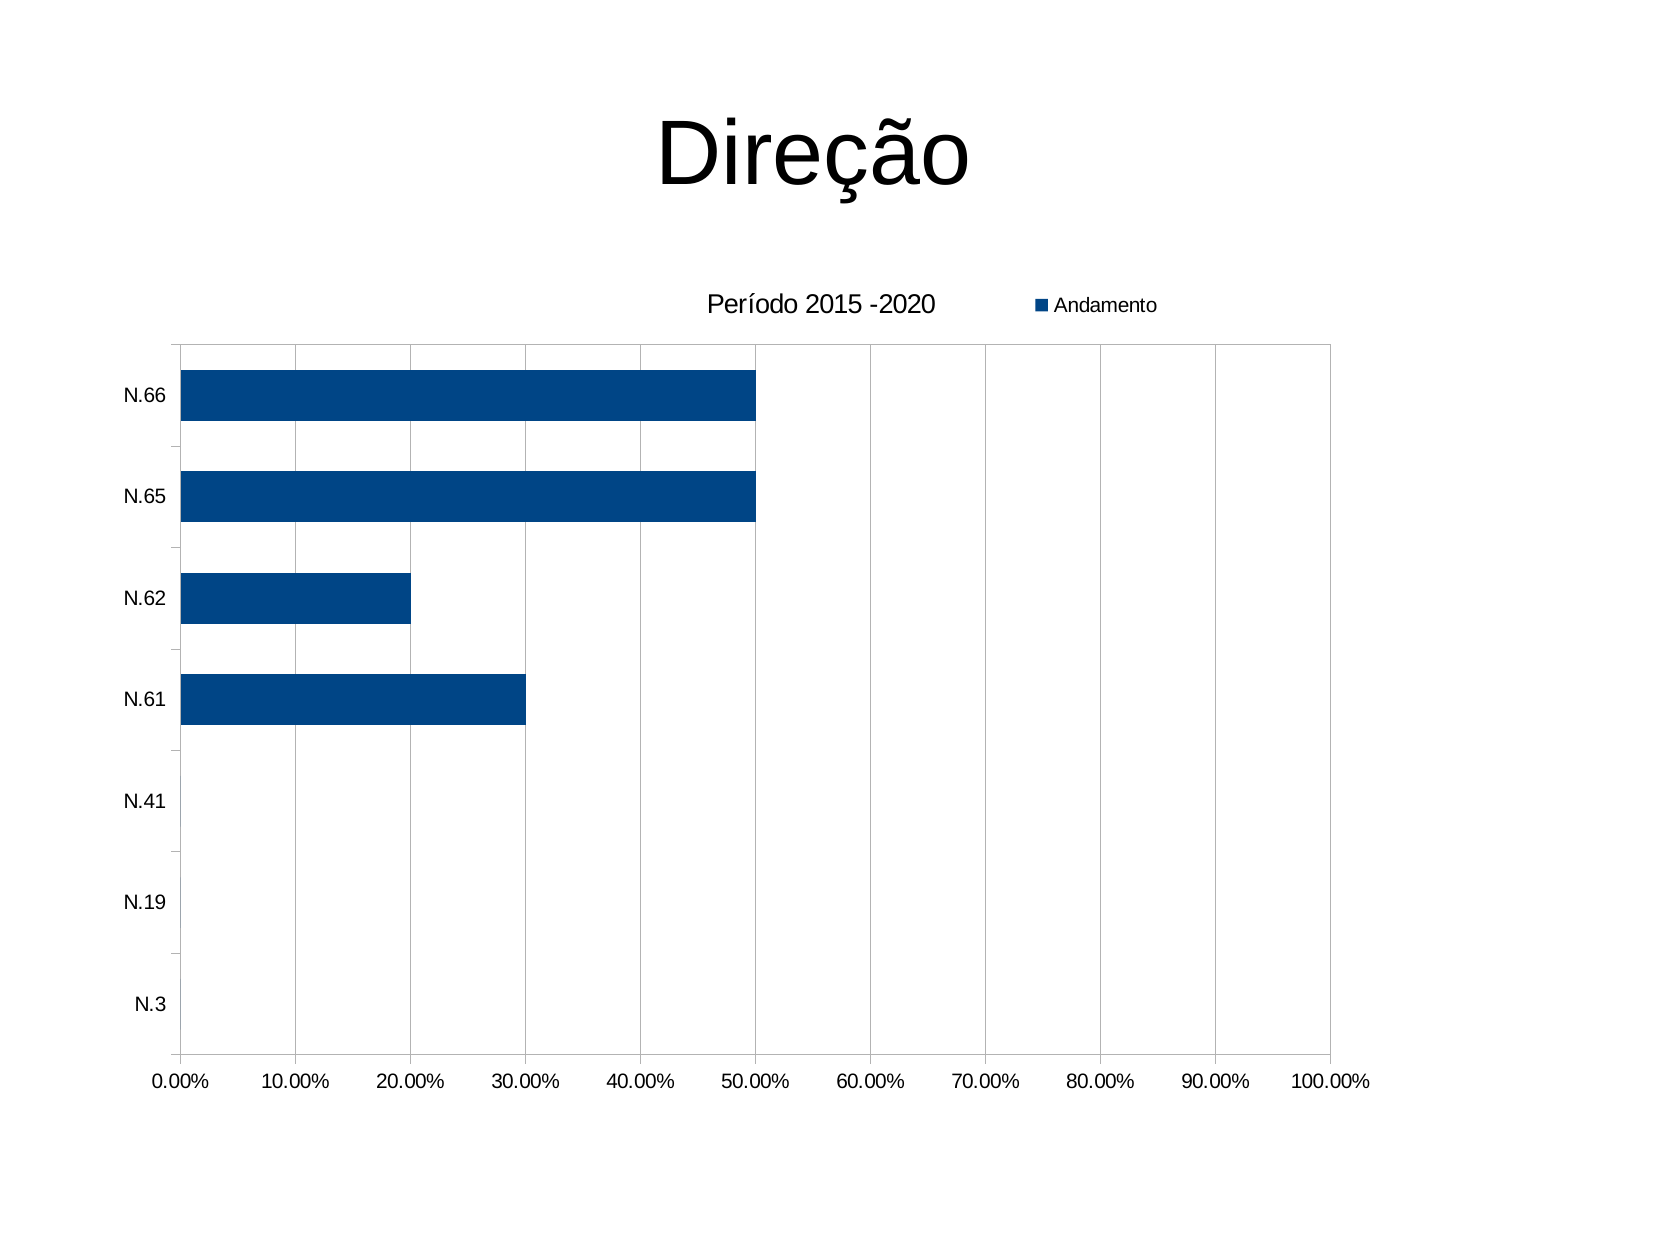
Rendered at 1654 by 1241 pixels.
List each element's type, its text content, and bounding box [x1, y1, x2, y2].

title Direção [82, 49, 1571, 257]
chart [94, 256, 1548, 1111]
